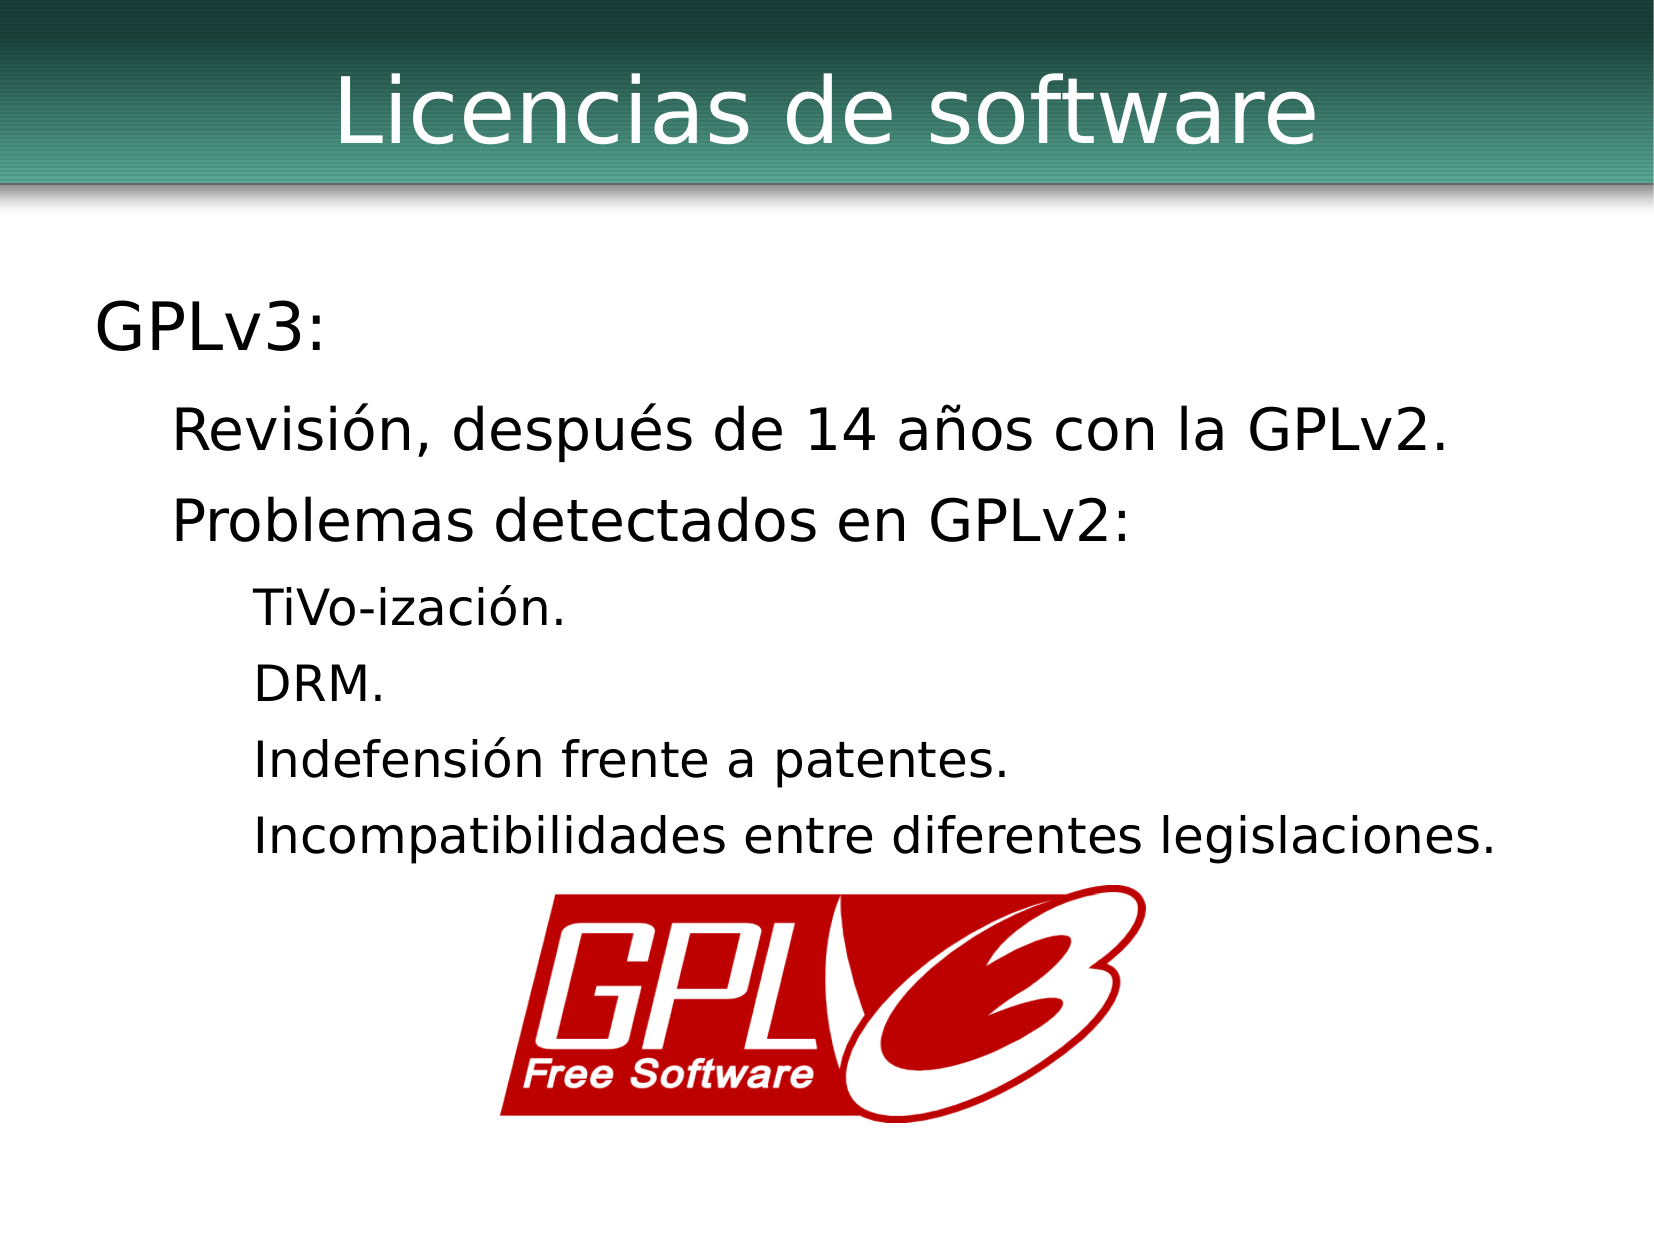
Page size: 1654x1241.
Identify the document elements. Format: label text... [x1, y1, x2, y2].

picture [0, 0, 1654, 225]
title Licencias de software [82, 15, 1571, 208]
picture [500, 885, 1146, 1123]
list GPLv3: Revisión, después de 14 años con la GPLv2. Problemas detectados en GPLv2: TiVo-ización. DRM. Indefensión frente a patentes. Incompatibilidades entre diferentes legislaciones. [76, 288, 1565, 1093]
